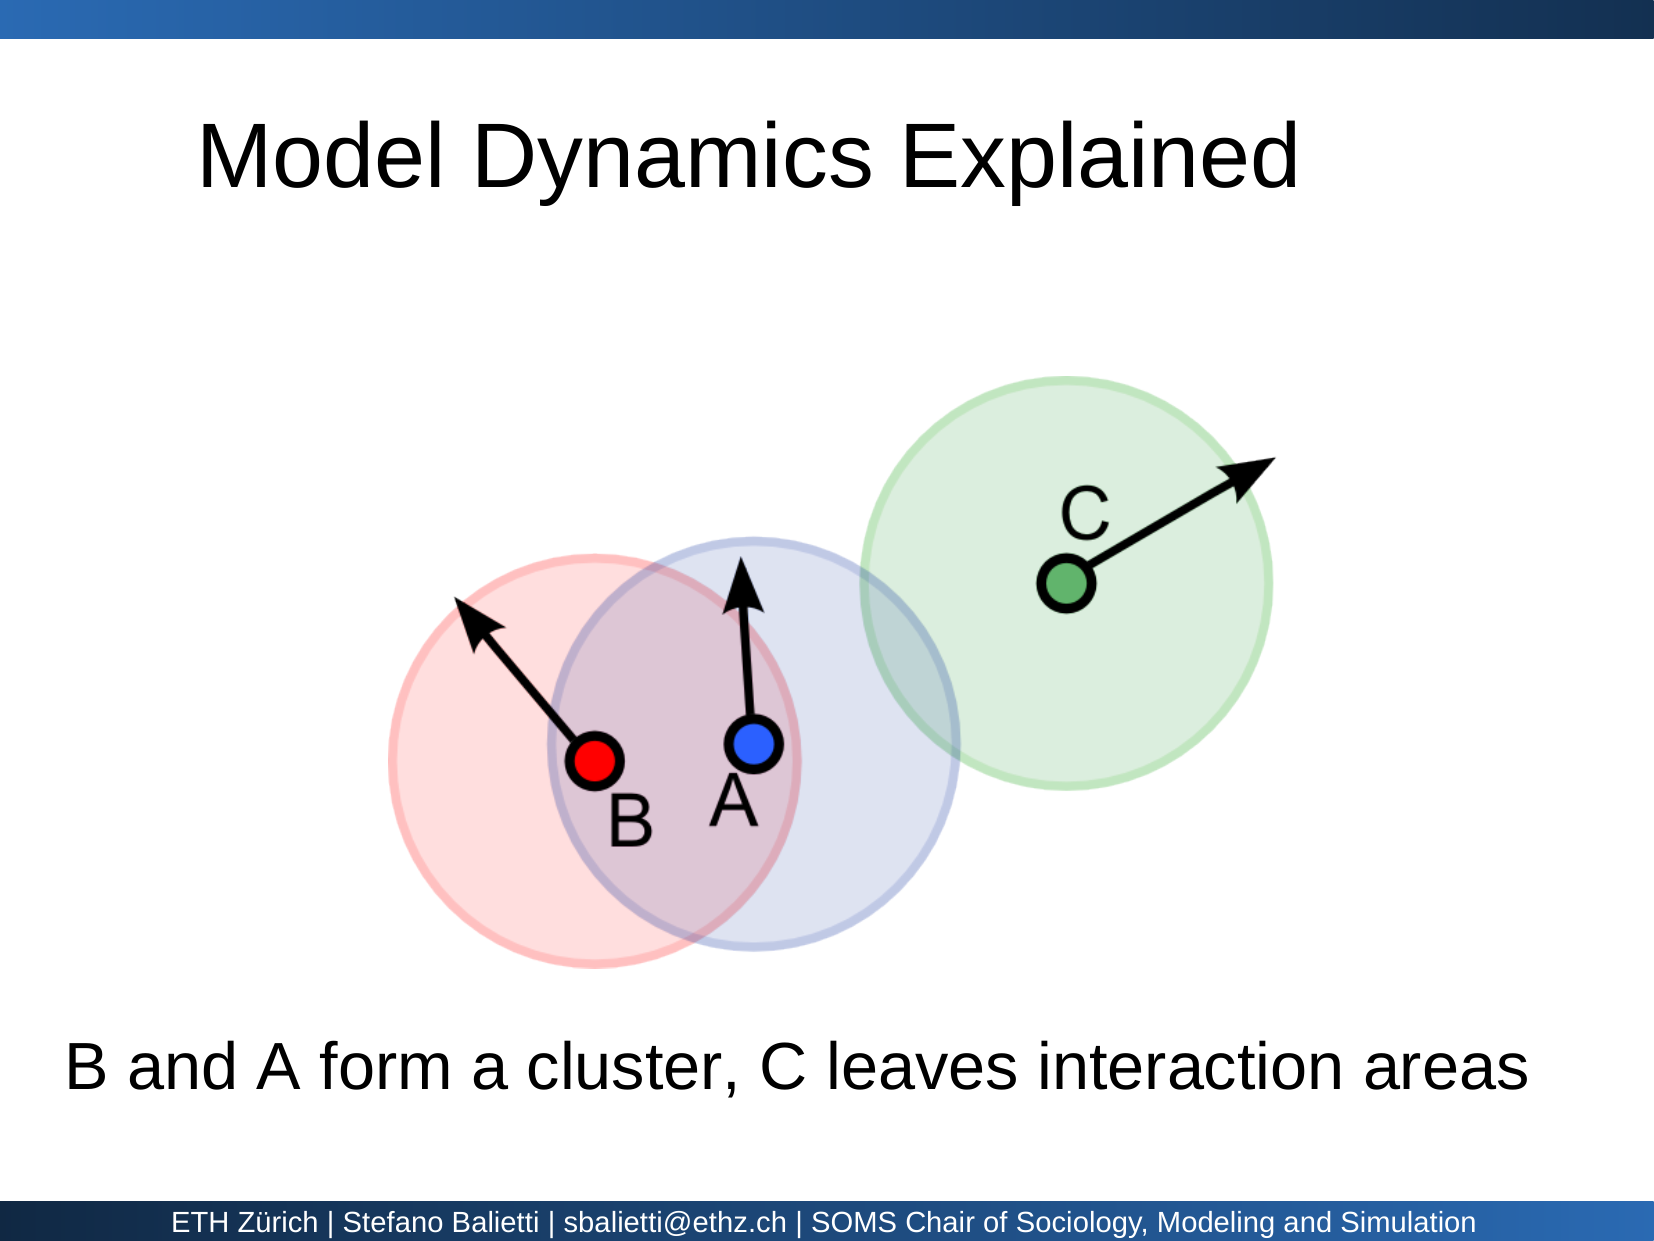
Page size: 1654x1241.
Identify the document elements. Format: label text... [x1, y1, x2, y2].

title Model Dynamics Explained [0, 105, 1501, 208]
picture [388, 376, 1278, 969]
text_box B and A form a cluster, C leaves interaction areas [49, 1022, 1551, 1112]
